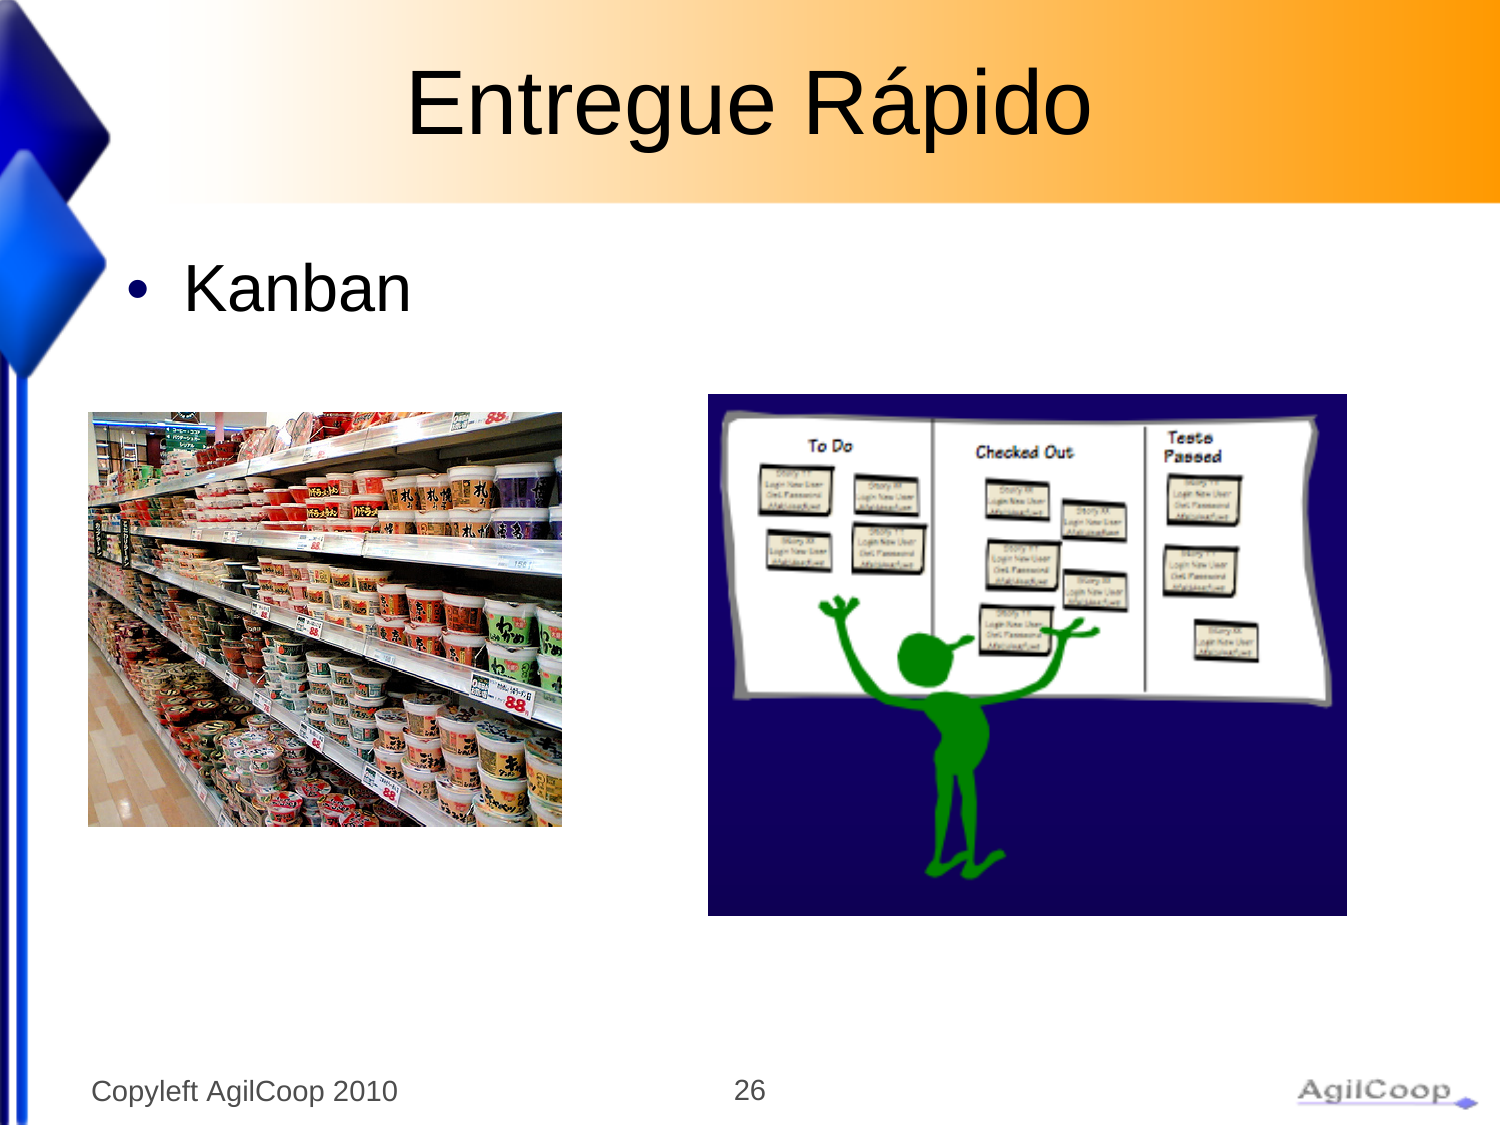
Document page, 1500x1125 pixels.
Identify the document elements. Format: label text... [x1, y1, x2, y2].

list Kanban [112, 243, 1425, 1006]
title Entregue Rápido [75, 8, 1426, 197]
picture [0, 0, 1500, 1125]
